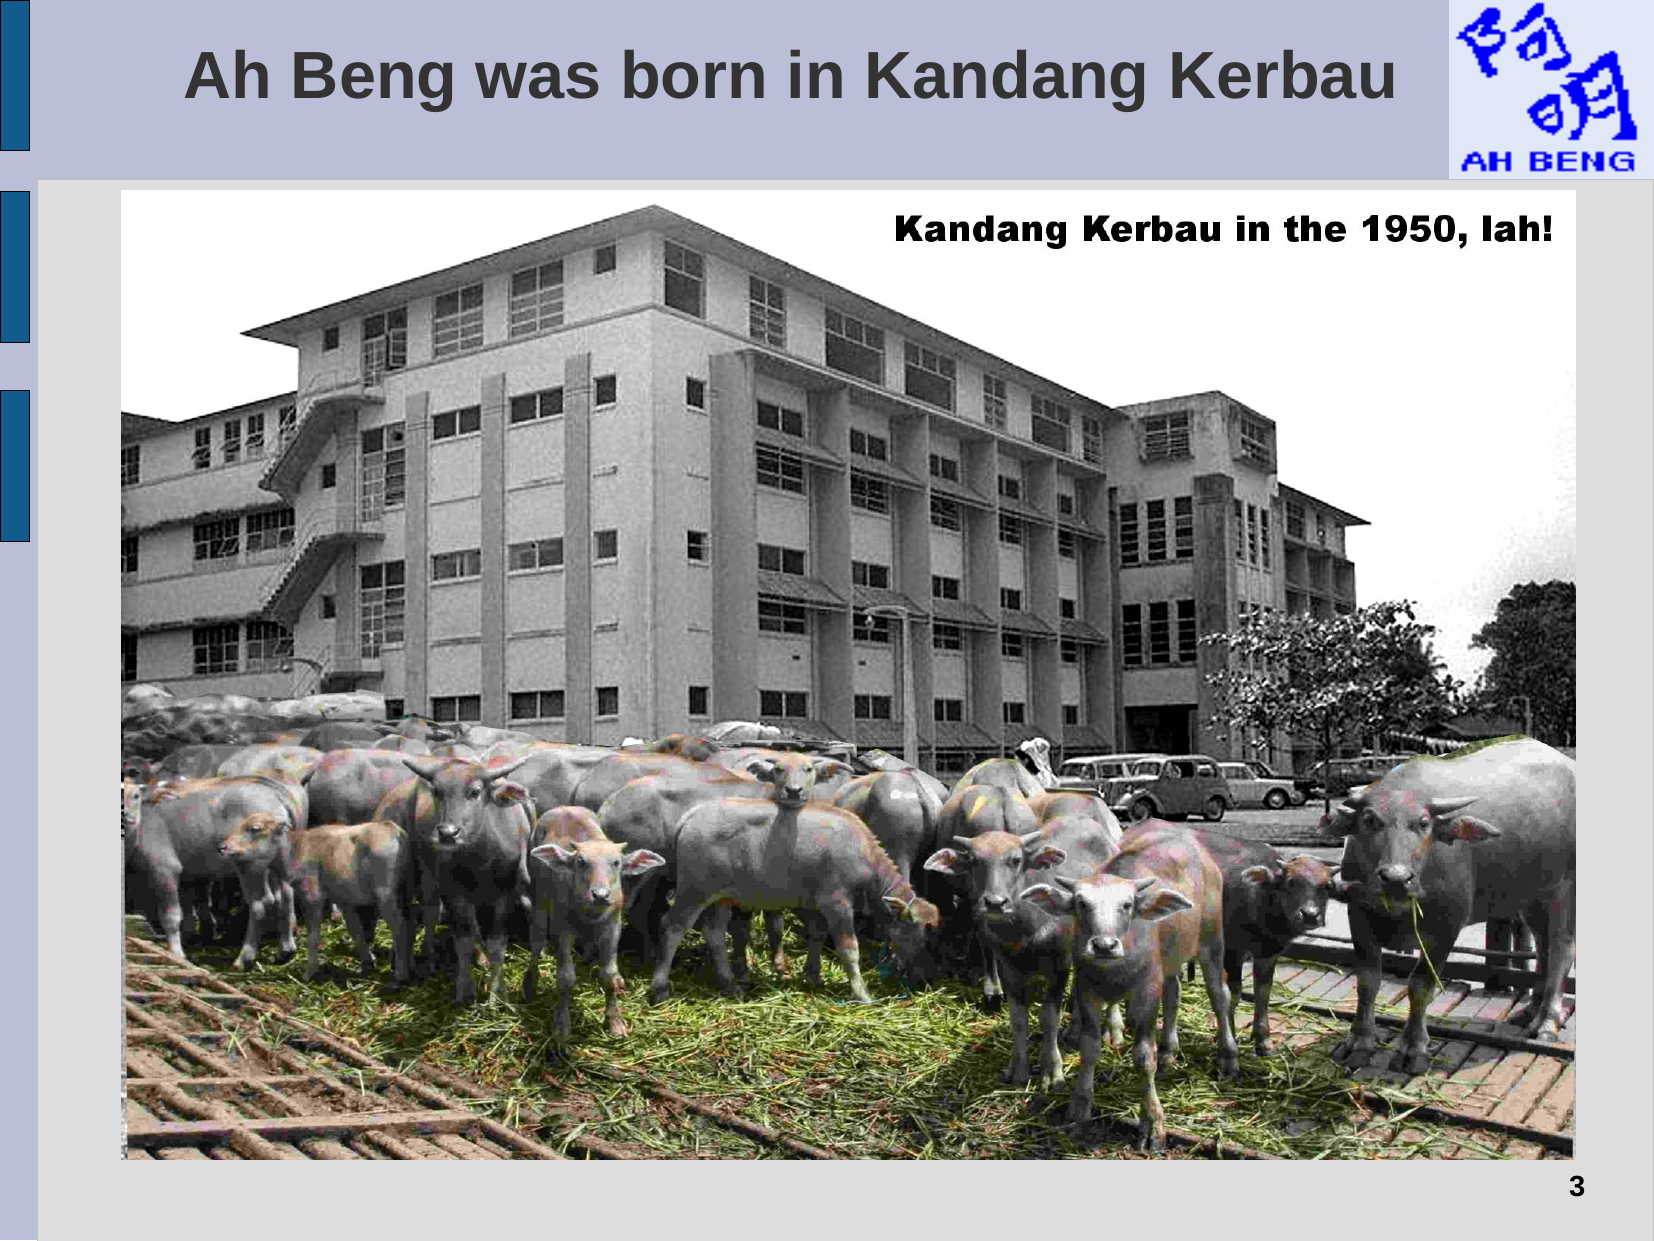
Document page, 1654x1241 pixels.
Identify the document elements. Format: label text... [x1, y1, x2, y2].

picture [121, 187, 1576, 1163]
title Ah Beng was born in Kandang Kerbau [112, 0, 1470, 151]
picture [1449, 0, 1654, 179]
